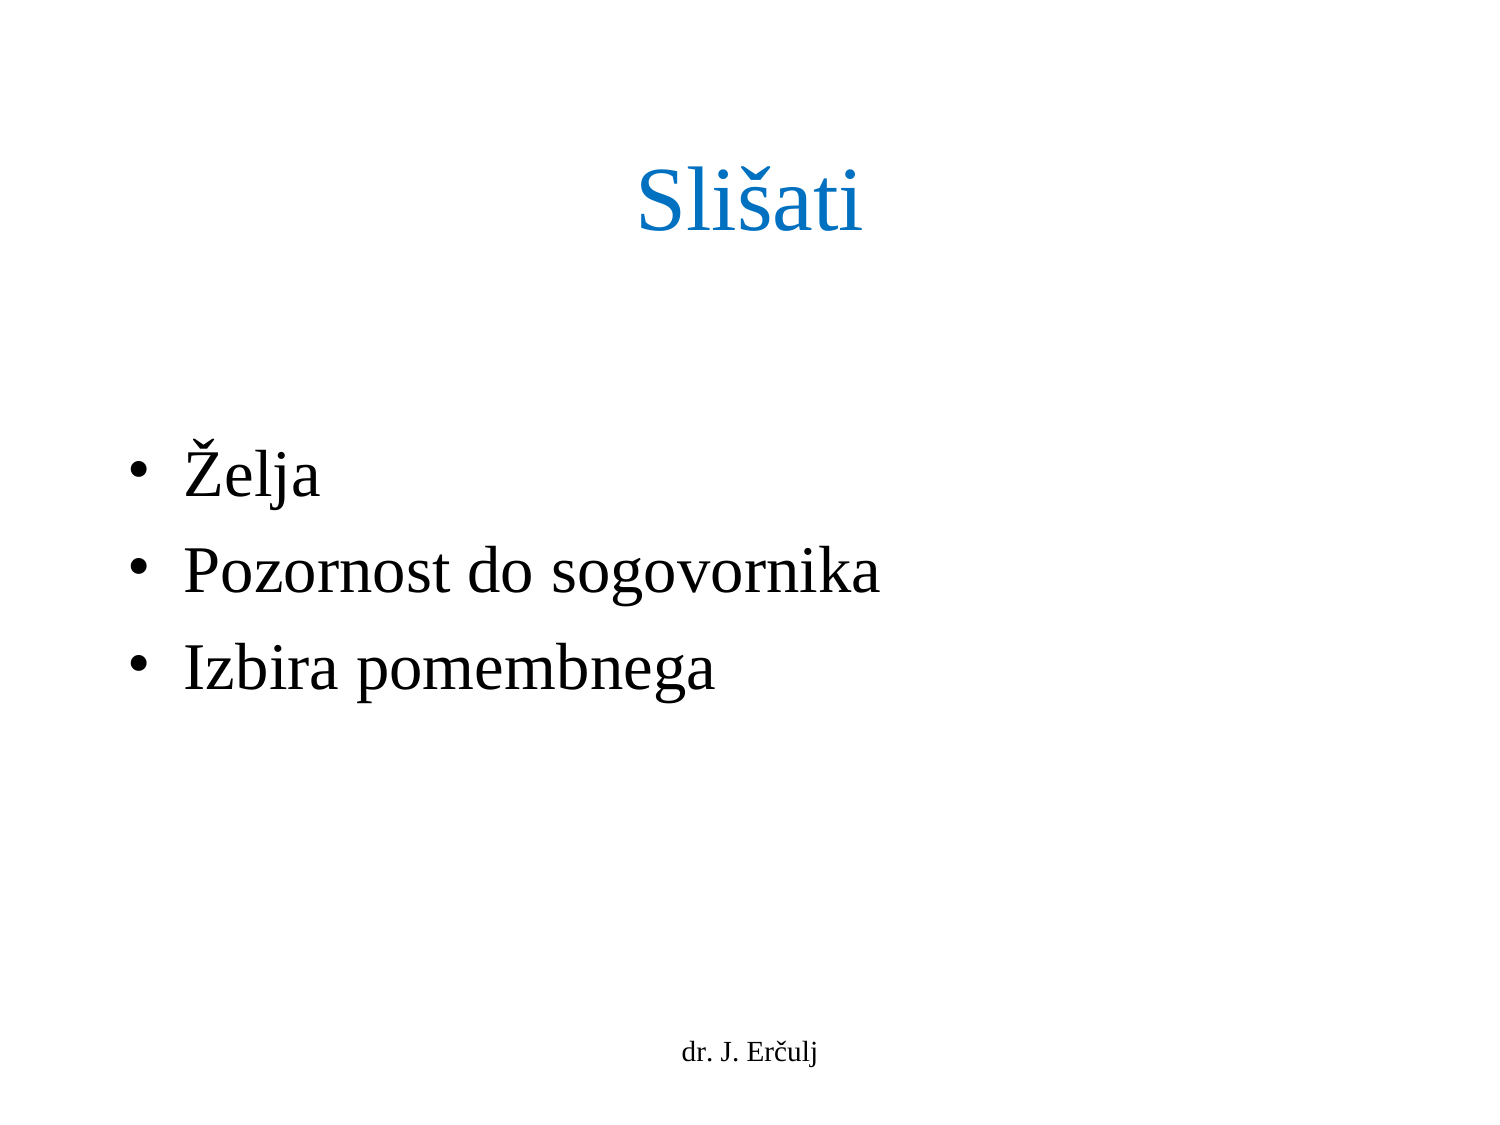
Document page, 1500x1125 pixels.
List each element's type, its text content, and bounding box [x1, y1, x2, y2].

text_box dr. J. Erčulj [512, 1025, 988, 1101]
title Slišati [112, 99, 1388, 288]
list Želja Pozornost do sogovornika Izbira pomembnega [112, 324, 1388, 1001]
